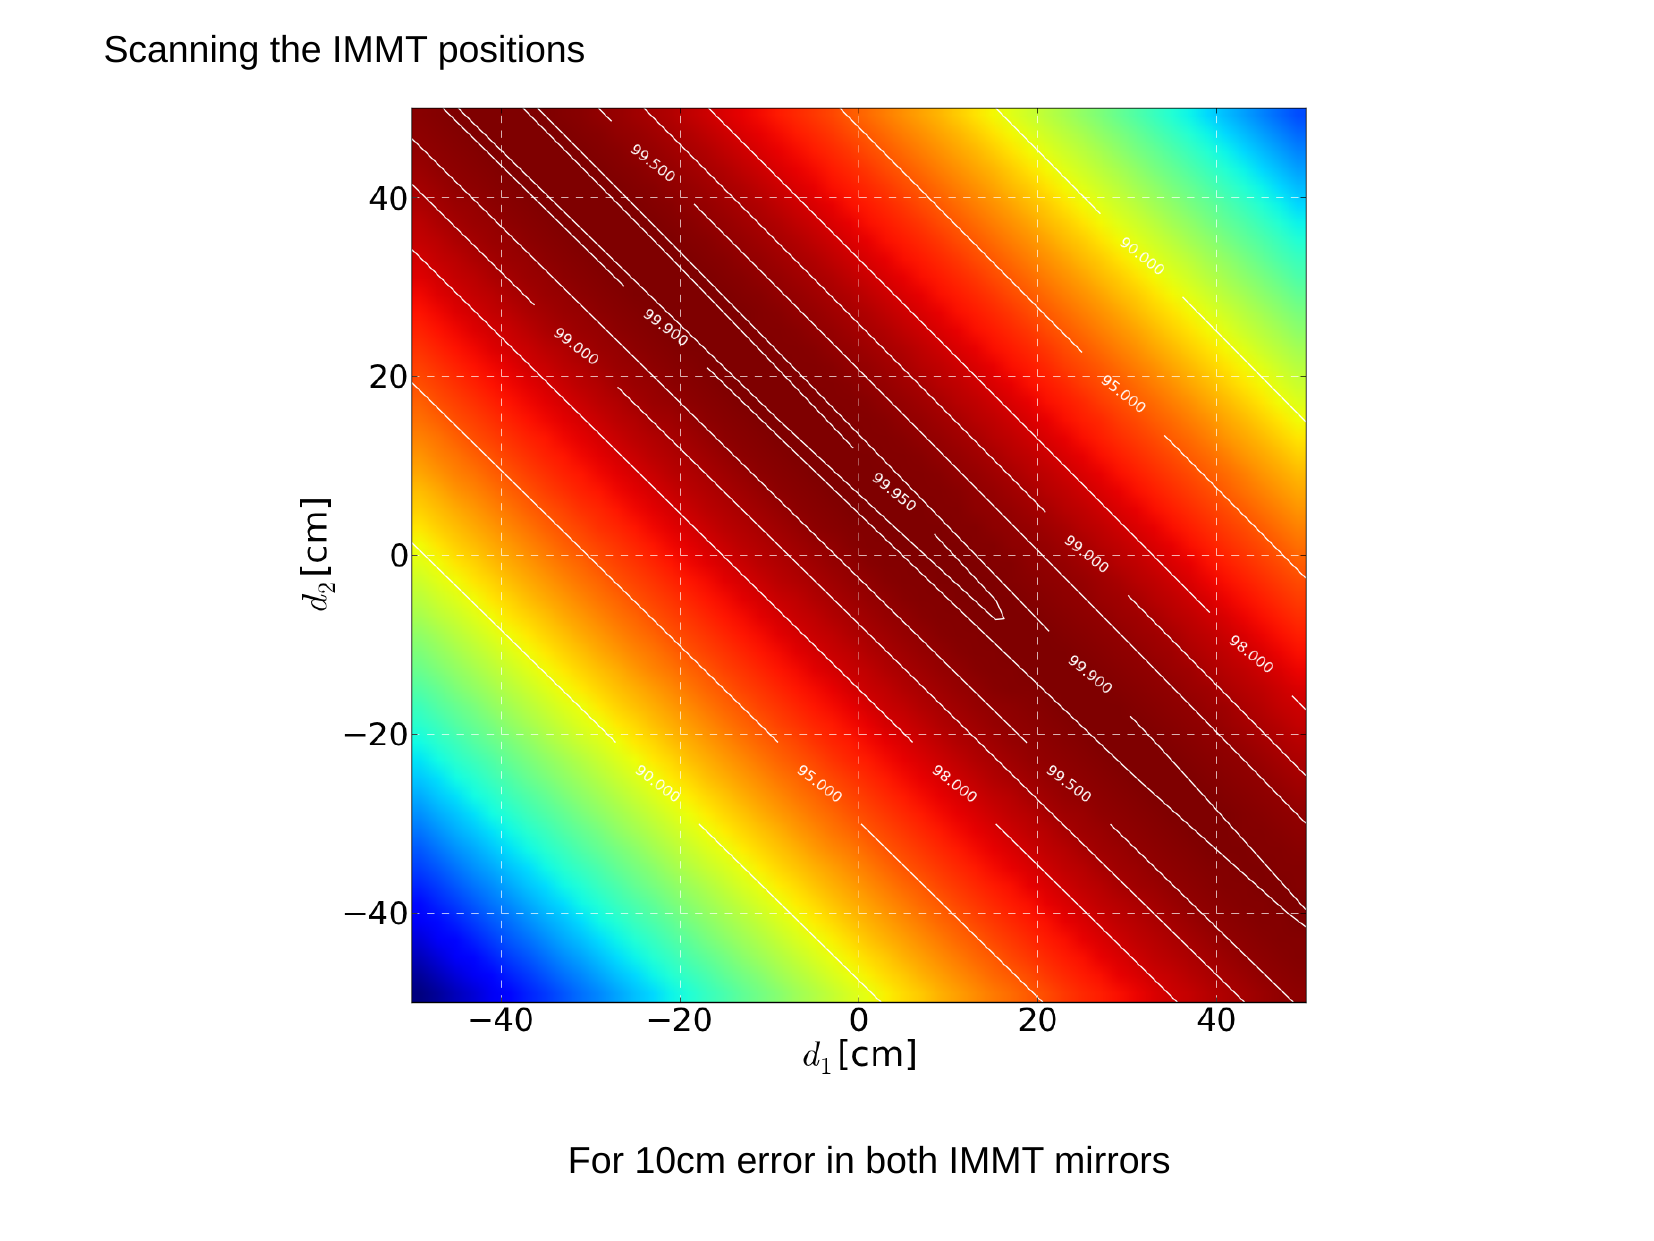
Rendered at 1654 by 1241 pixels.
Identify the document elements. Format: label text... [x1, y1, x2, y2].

picture [276, 100, 1349, 1084]
text_box Scanning the IMMT positions [88, 21, 601, 79]
text_box For 10cm error in both IMMT mirrors [553, 1131, 1186, 1189]
